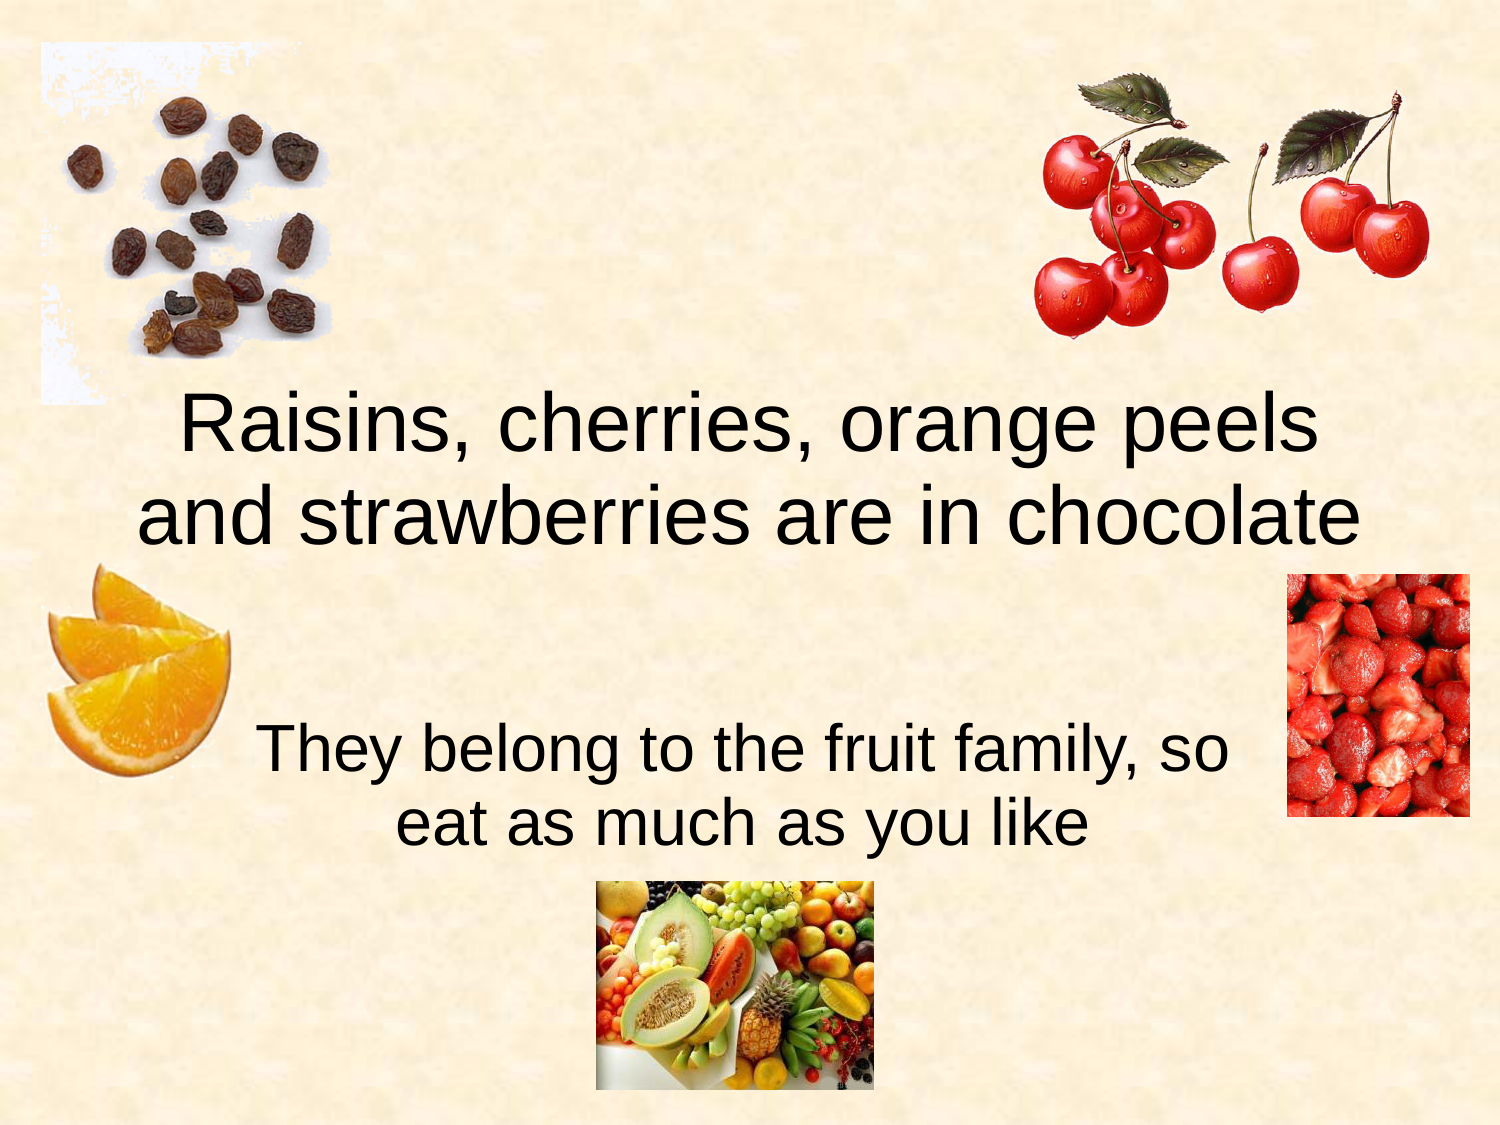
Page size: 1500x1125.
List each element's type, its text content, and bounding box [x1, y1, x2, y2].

subtitle They belong to the fruit family, so eat as much as you like [218, 704, 1269, 992]
title Raisins, cherries, orange peels and strawberries are in chocolate [112, 349, 1388, 591]
picture [0, 0, 1500, 1125]
